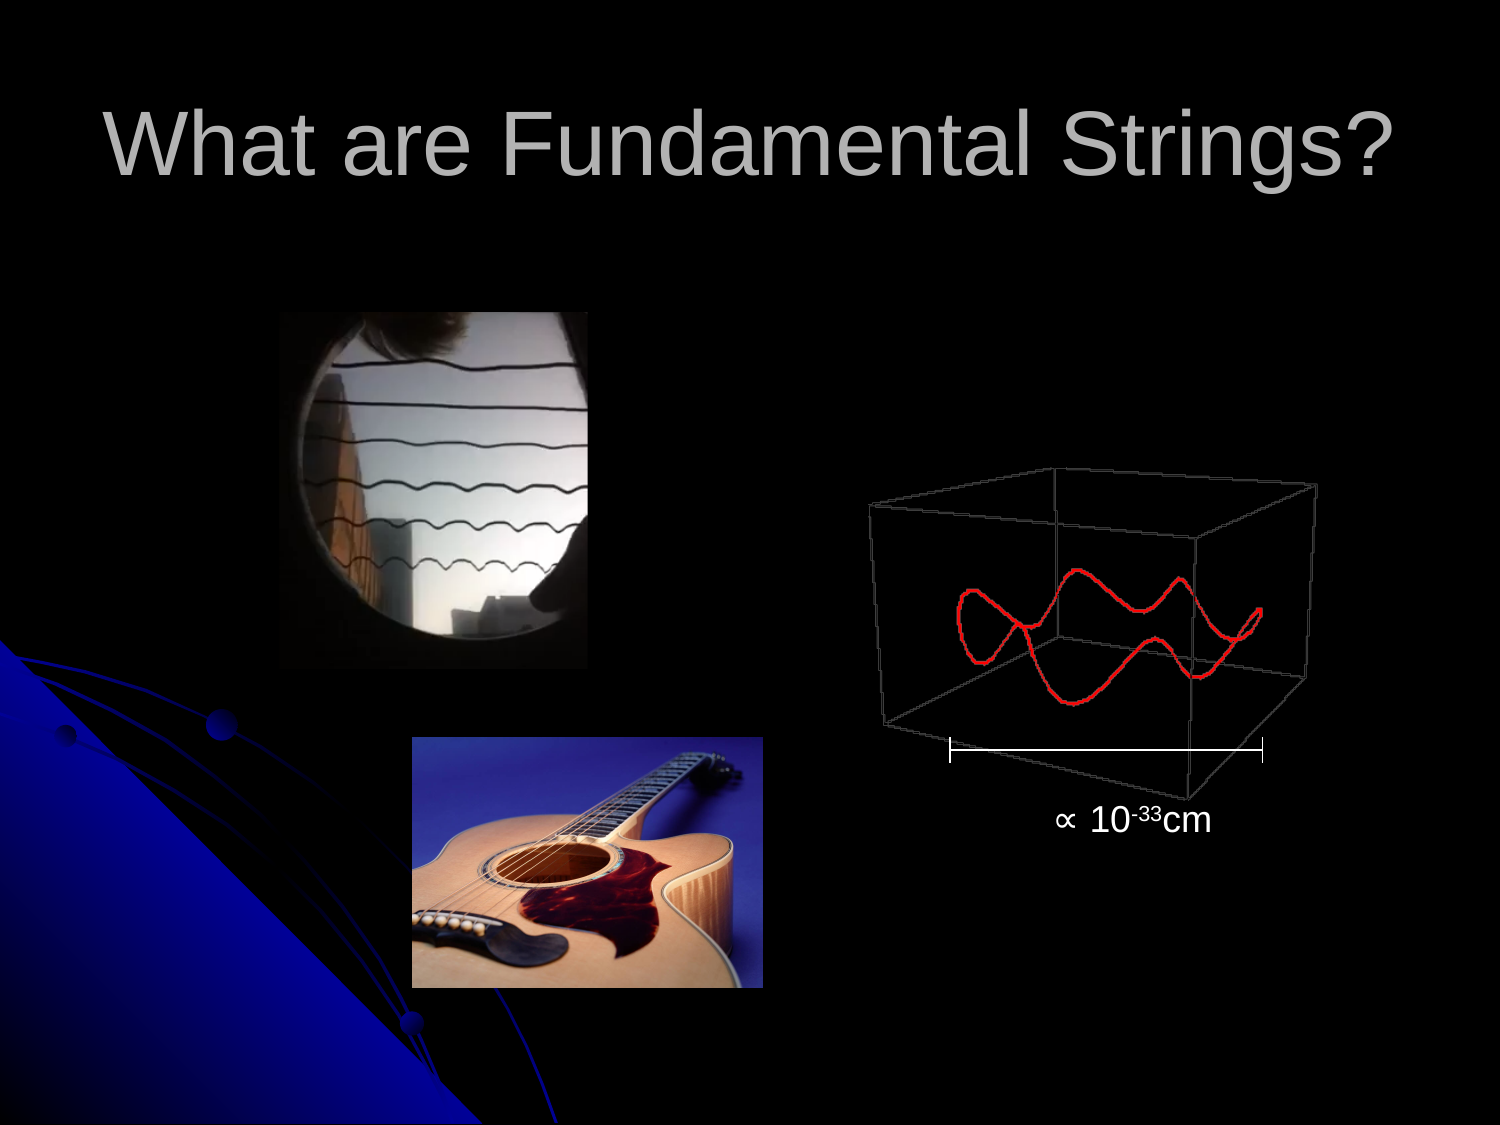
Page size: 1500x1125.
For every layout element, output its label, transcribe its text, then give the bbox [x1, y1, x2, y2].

picture [174, 312, 726, 670]
title What are Fundamental Strings? [75, 45, 1426, 233]
picture [868, 467, 1319, 801]
text_box ∝ 10-33cm [1037, 787, 1276, 848]
picture [412, 737, 763, 988]
